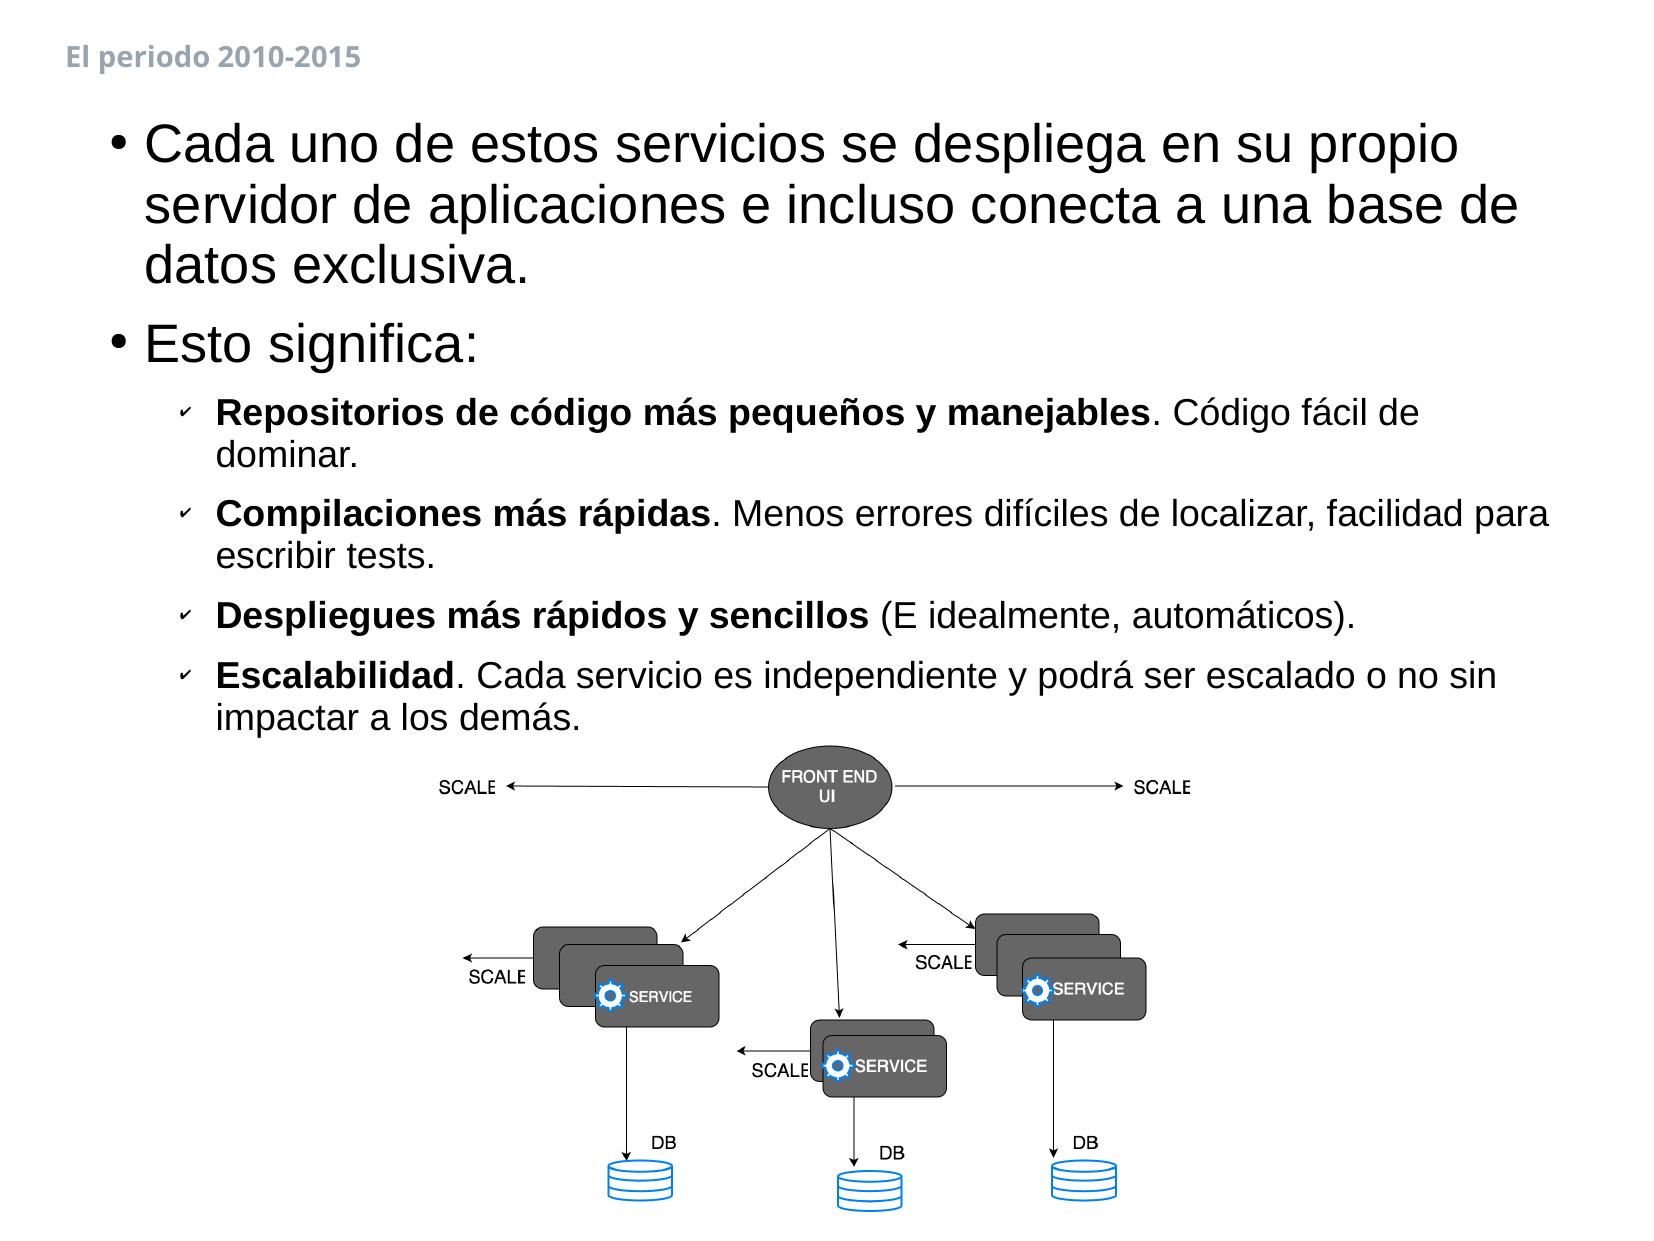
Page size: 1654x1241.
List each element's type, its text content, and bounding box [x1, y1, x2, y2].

picture [432, 741, 1201, 1220]
text_box El periodo 2010-2015 [64, 38, 733, 74]
text_box Cada uno de estos servicios se despliega en su propio servidor de aplicaciones e incluso conecta a una base de datos exclusiva. Esto significa: Repositorios de código más pequeños y manejables. Código fácil de dominar. Compilaciones más rápidas. Menos errores difíciles de localizar, facilidad para escribir tests. Despliegues más rápidos y sencillos (E idealmente, automáticos). Escalabilidad. Cada servicio es independiente y podrá ser escalado o no sin impactar a los demás. [94, 106, 1571, 1216]
